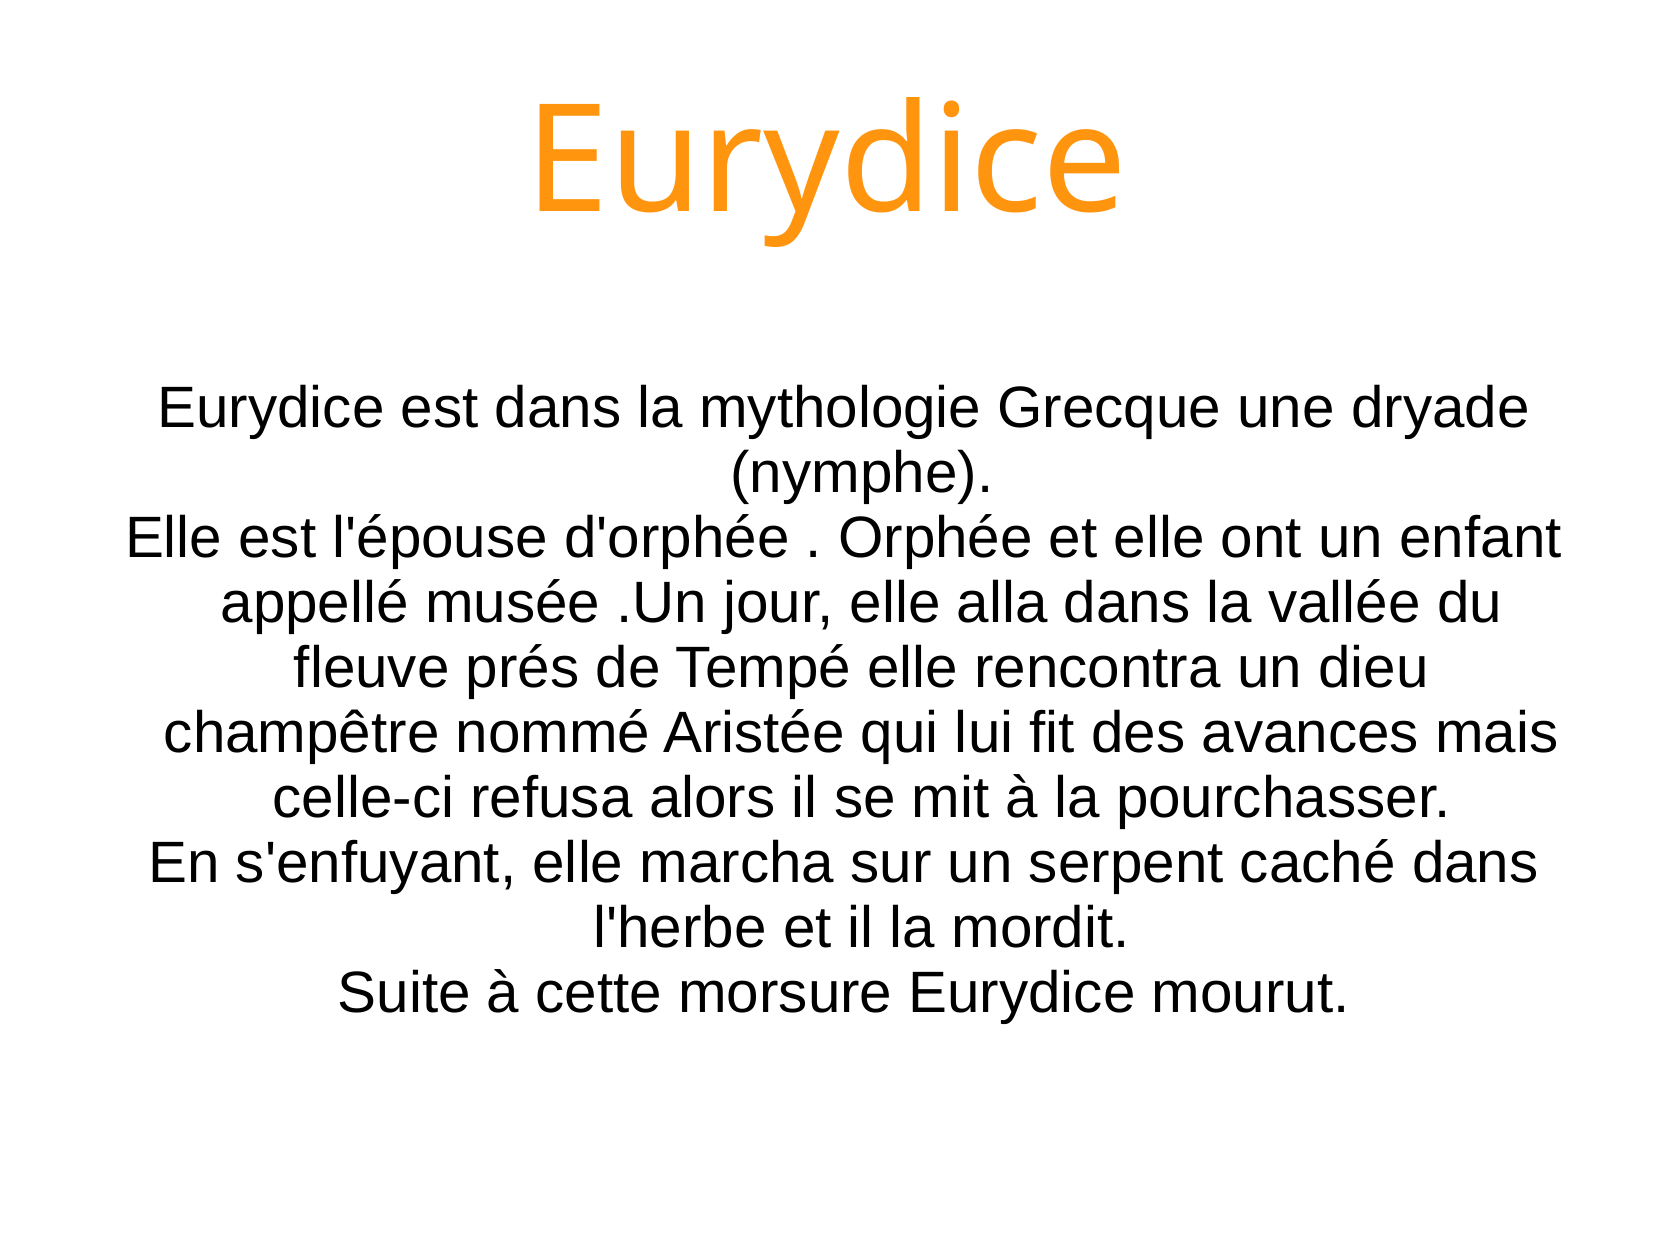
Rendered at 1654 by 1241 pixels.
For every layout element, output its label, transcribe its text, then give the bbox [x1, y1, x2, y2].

title Eurydice [82, 49, 1571, 257]
subtitle Eurydice est dans la mythologie Grecque une dryade (nymphe). Elle est l'épouse d'orphée . Orphée et elle ont un enfant appellé musée .Un jour, elle alla dans la vallée du fleuve prés de Tempé elle rencontra un dieu champêtre nommé Aristée qui lui fit des avances mais celle-ci refusa alors il se mit à la pourchasser. En s'enfuyant, elle marcha sur un serpent caché dans l'herbe et il la mordit. Suite à cette morsure Eurydice mourut. [82, 297, 1571, 1102]
